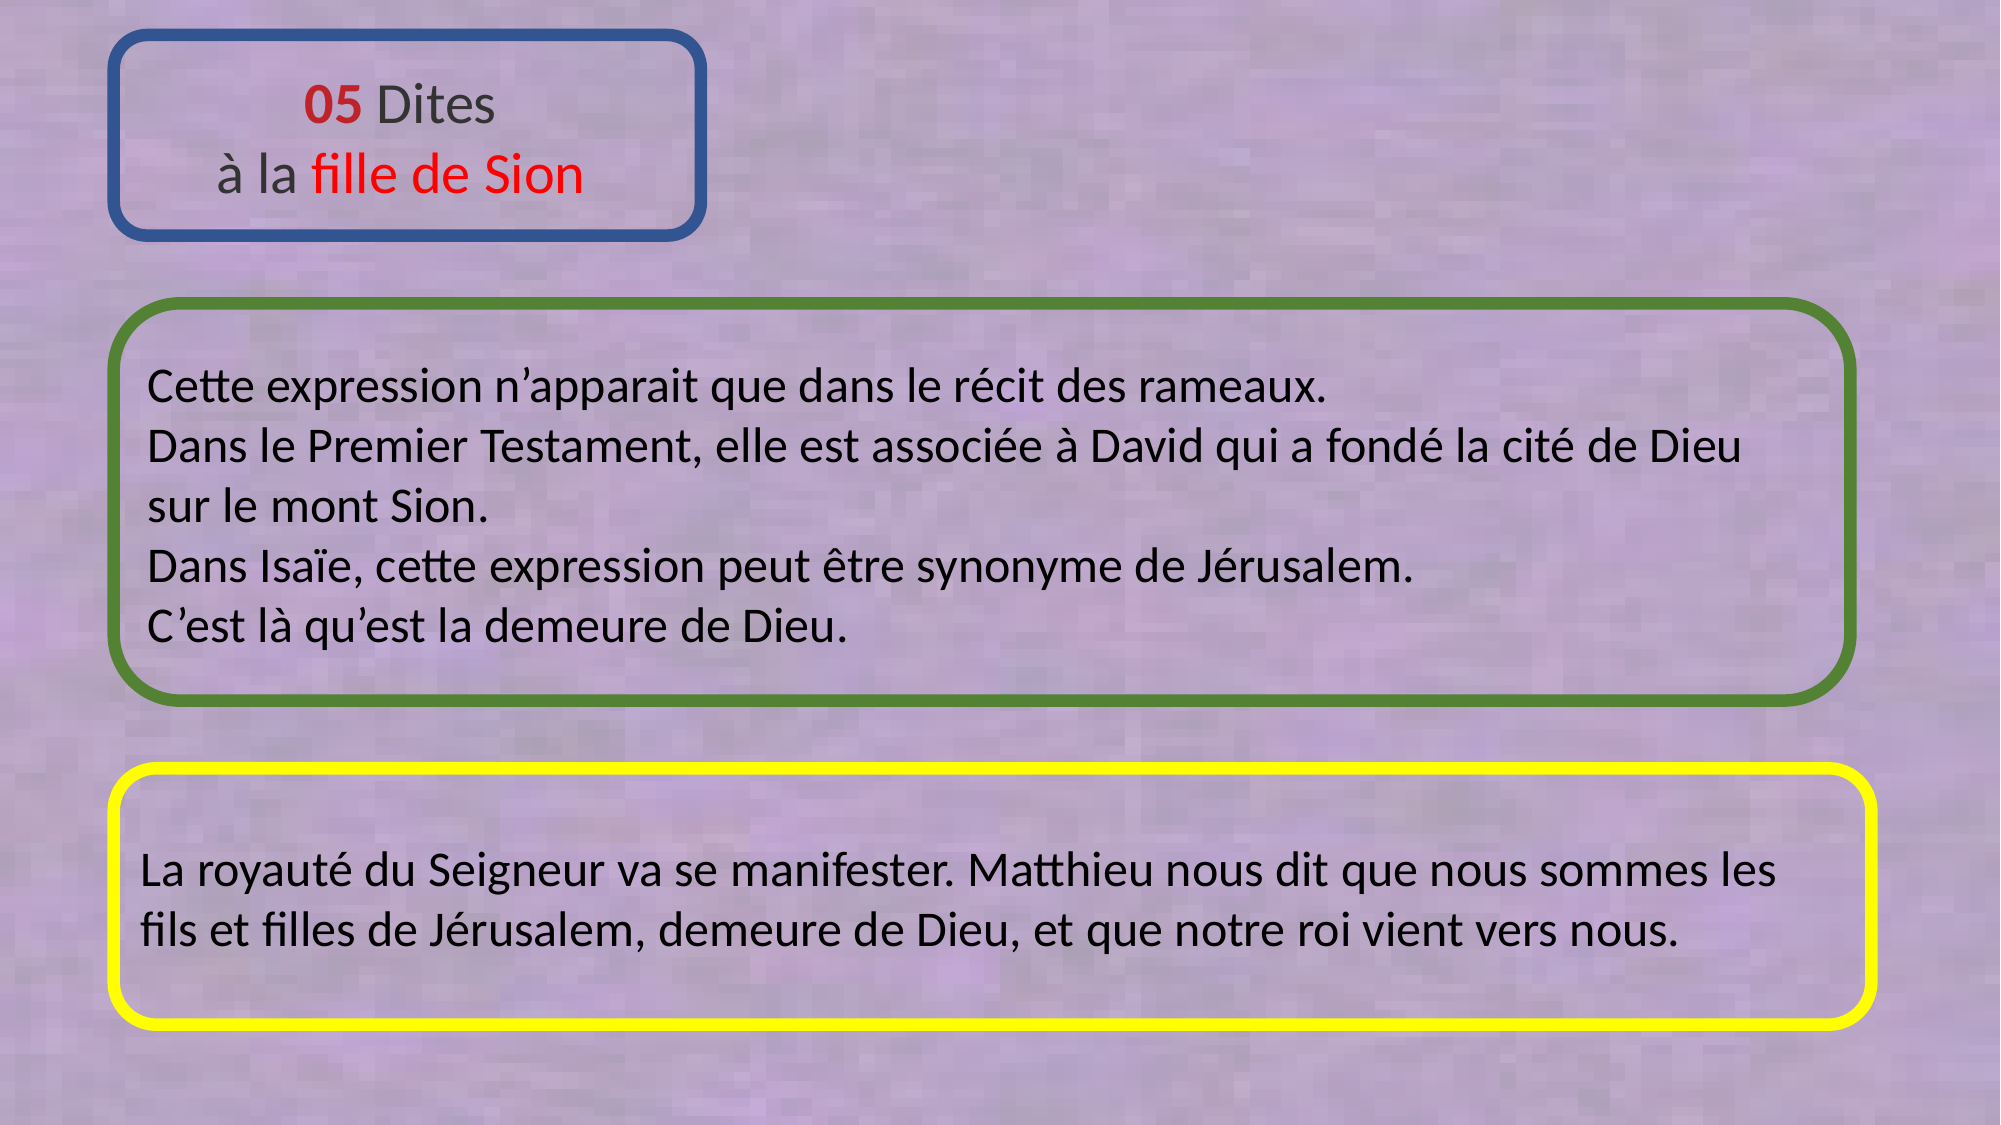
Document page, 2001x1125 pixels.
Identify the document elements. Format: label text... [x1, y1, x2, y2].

text_box 05 Dites à la fille de Sion [113, 34, 701, 236]
text_box Cette expression n’apparait que dans le récit des rameaux. Dans le Premier Testament, elle est associée à David qui a fondé la cité de Dieu sur le mont Sion. Dans Isaïe, cette expression peut être synonyme de Jérusalem. C’est là qu’est la demeure de Dieu. [113, 303, 1851, 701]
text_box La royauté du Seigneur va se manifester. Matthieu nous dit que nous sommes les fils et filles de Jérusalem, demeure de Dieu, et que notre roi vient vers nous. [113, 768, 1872, 1025]
